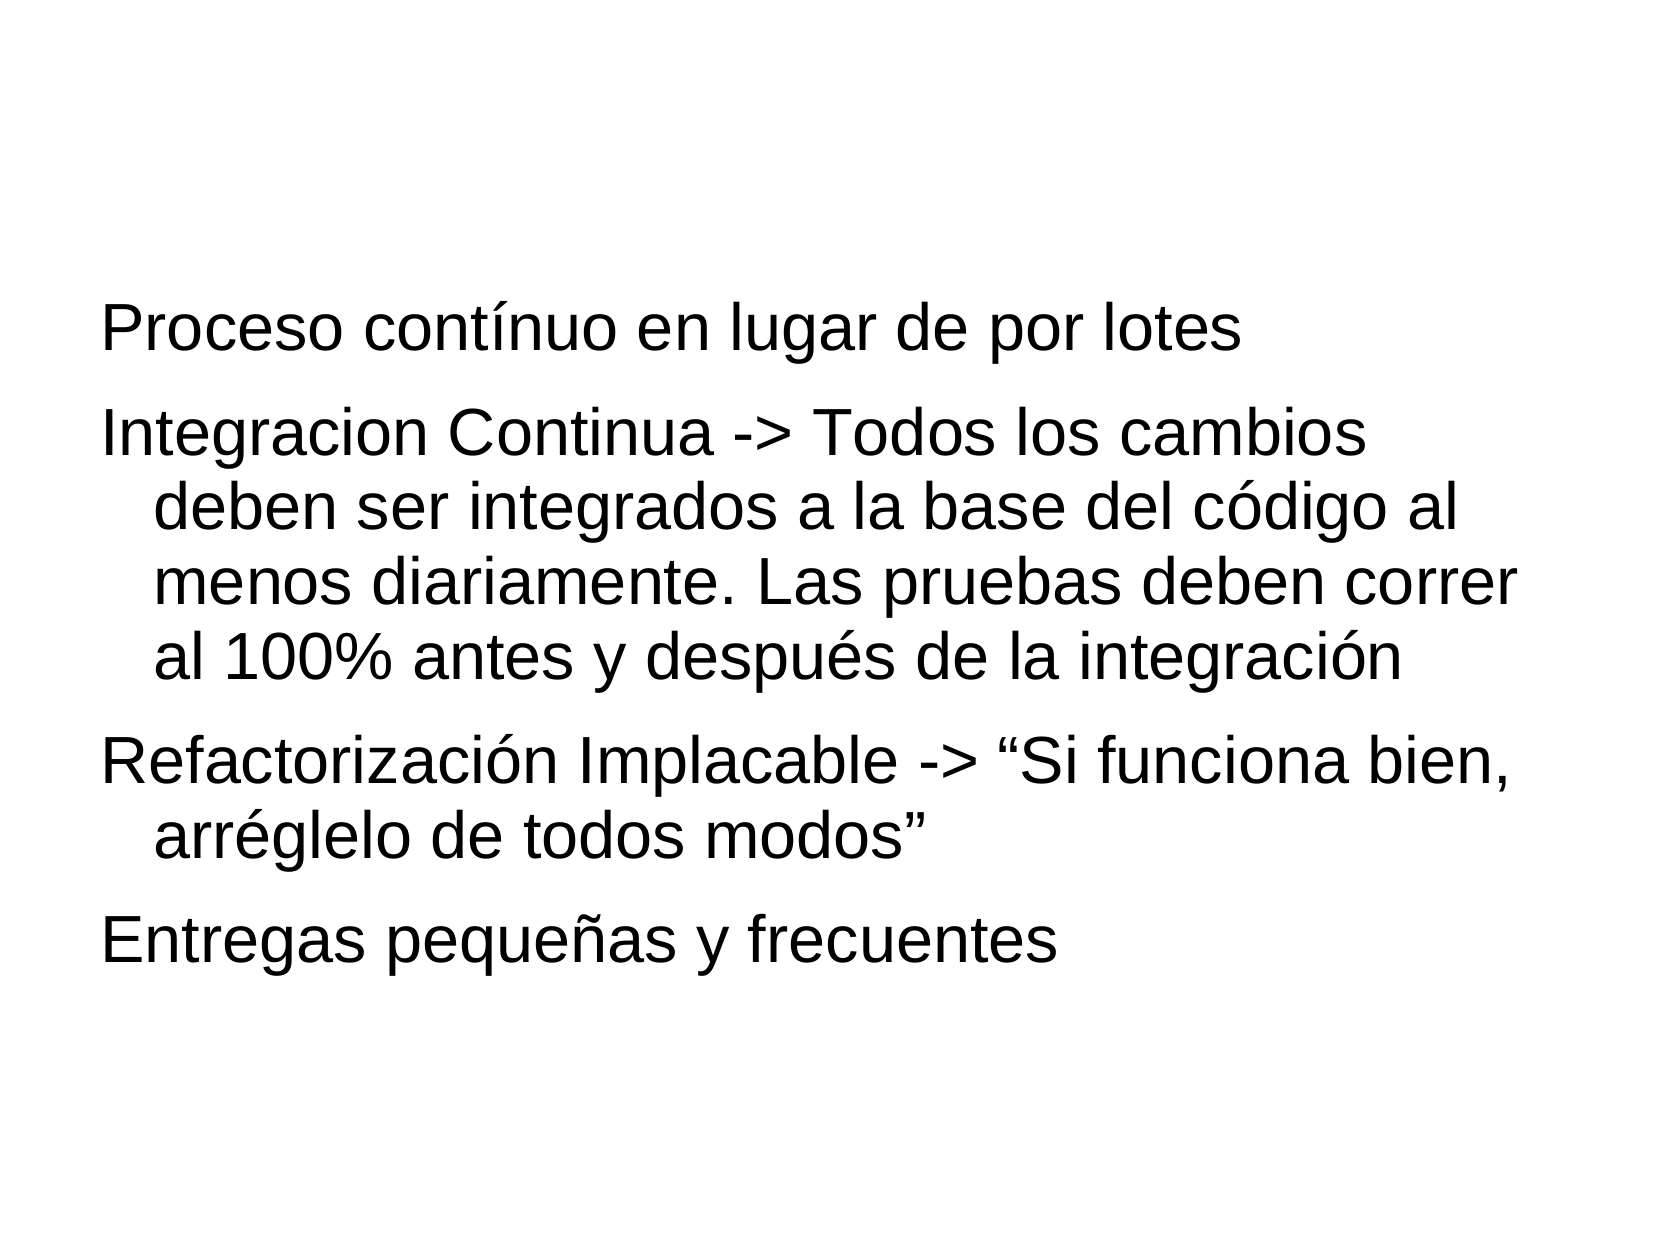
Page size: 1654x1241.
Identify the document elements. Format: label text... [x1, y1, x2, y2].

list Proceso contínuo en lugar de por lotes Integracion Continua -> Todos los cambios deben ser integrados a la base del código al menos diariamente. Las pruebas deben correr al 100% antes y después de la integración Refactorización Implacable -> “Si funciona bien, arréglelo de todos modos” Entregas pequeñas y frecuentes [82, 290, 1571, 1109]
